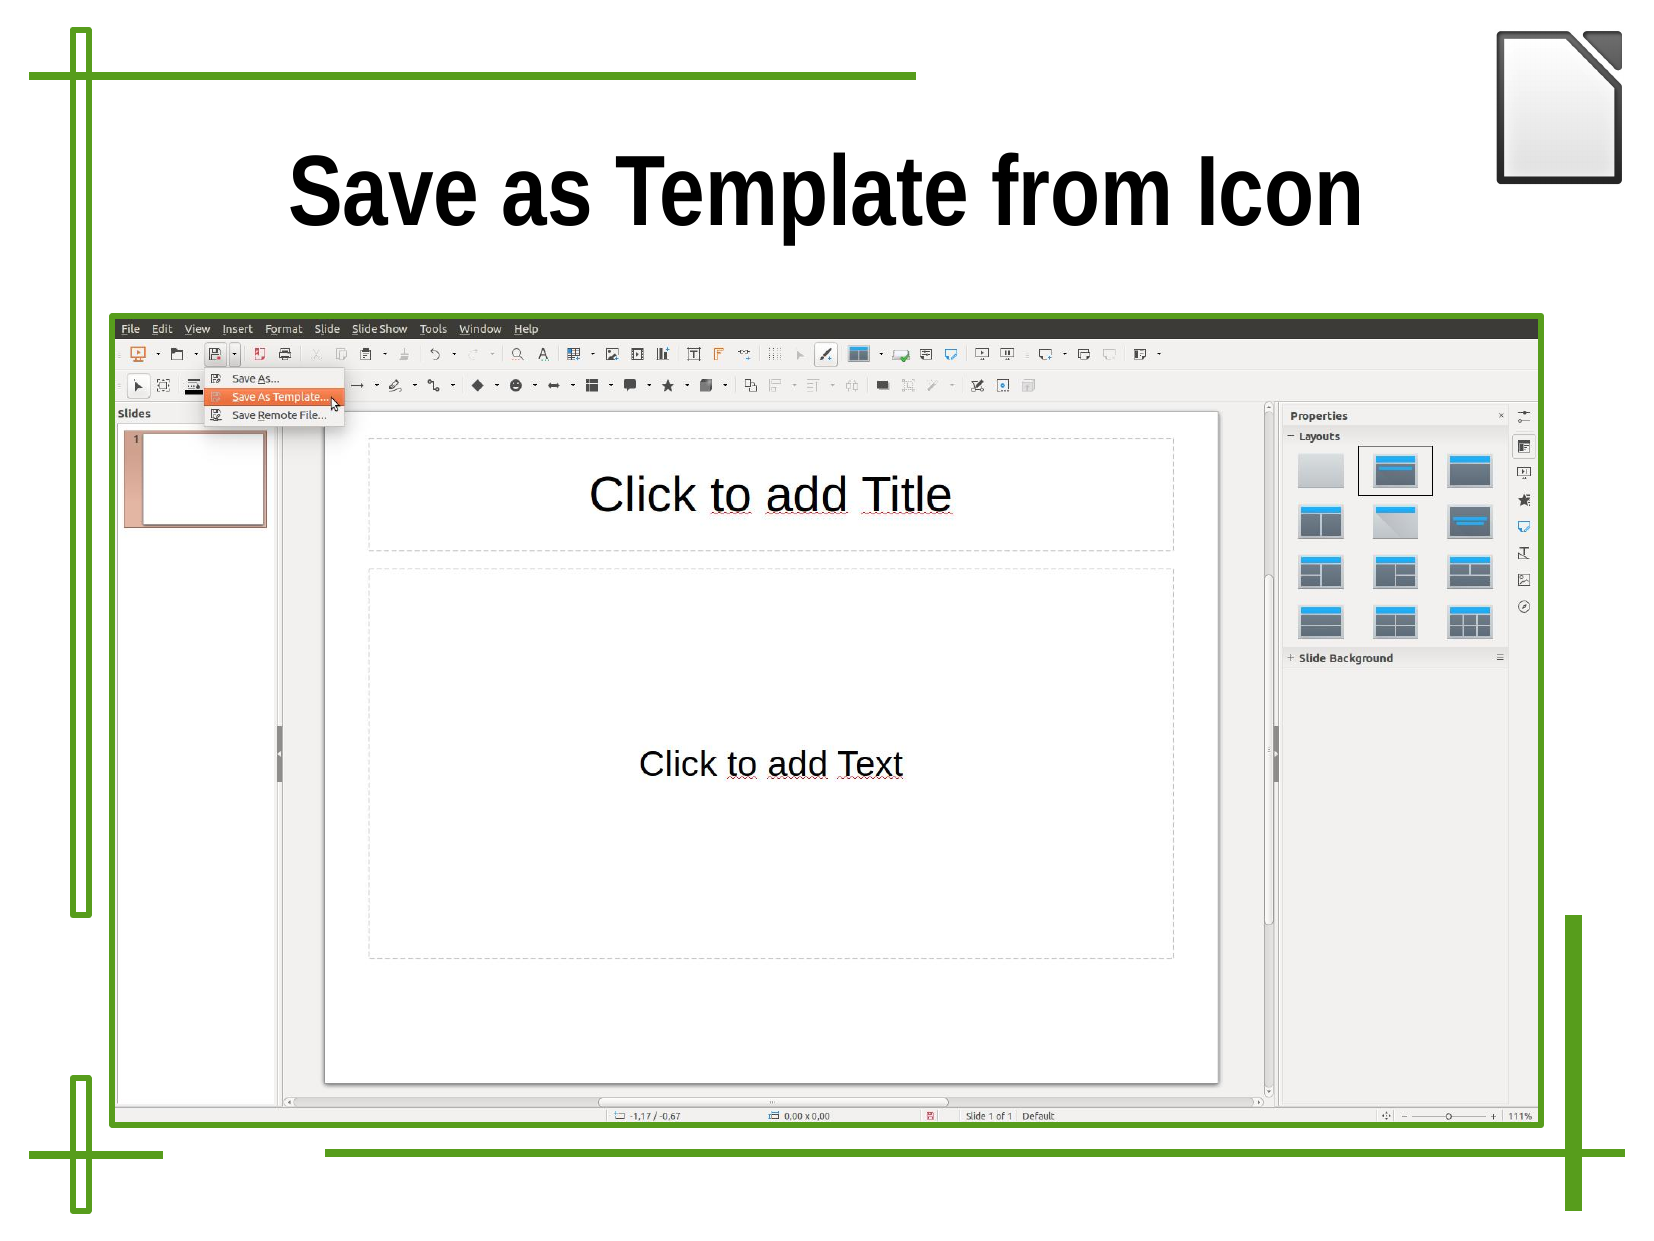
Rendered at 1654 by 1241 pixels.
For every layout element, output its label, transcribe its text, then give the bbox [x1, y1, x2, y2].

picture [115, 318, 1539, 1123]
title Save as Template from Icon [118, 118, 1536, 260]
picture [1494, 29, 1624, 186]
